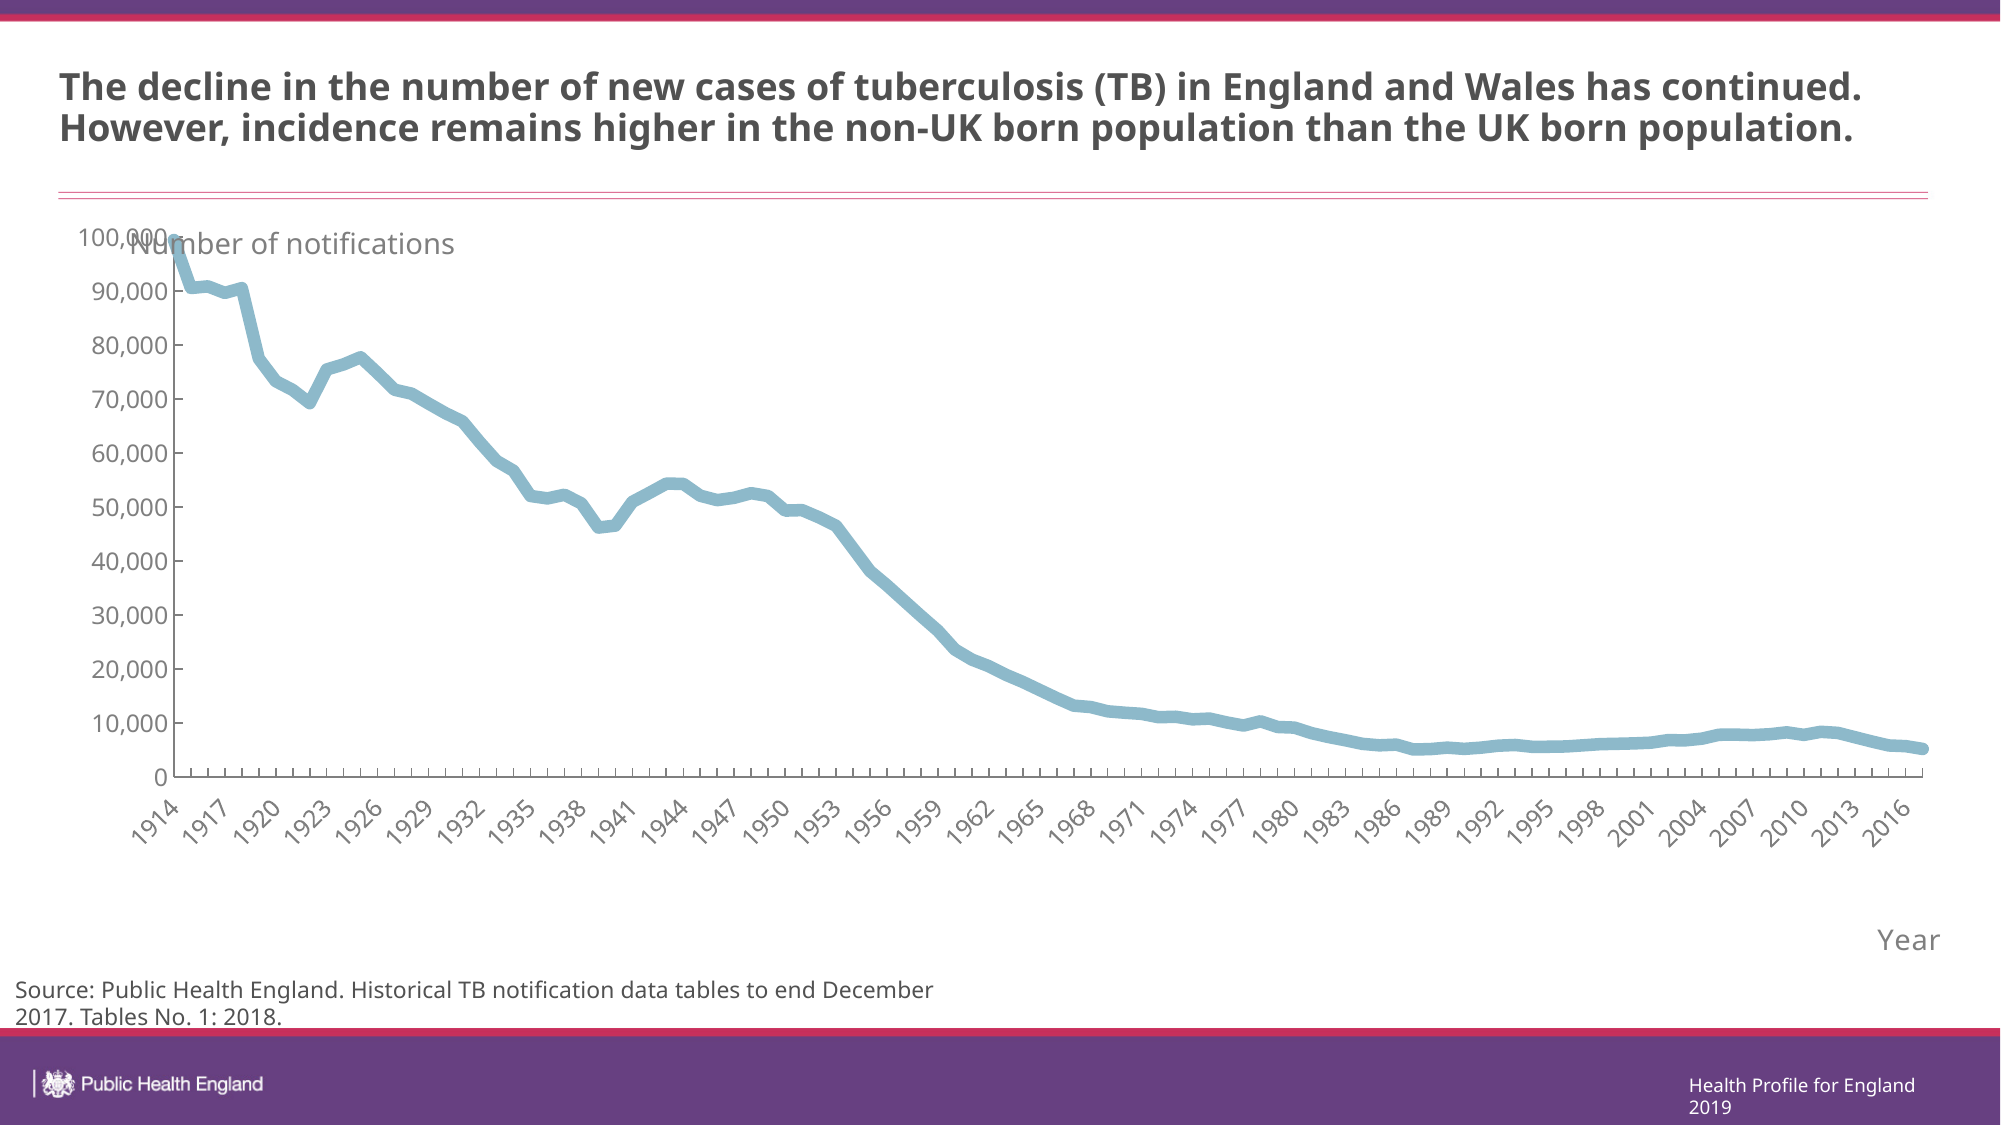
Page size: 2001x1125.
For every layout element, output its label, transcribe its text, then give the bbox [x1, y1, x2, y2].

text_box Health Profile for England 2019 [1673, 1065, 1978, 1105]
text_box Number of notifications [114, 217, 473, 284]
text_box Source: Public Health England. Historical TB notification data tables to end December 2017. Tables No. 1: 2018. [0, 967, 1000, 1039]
chart [38, 205, 1962, 968]
title The decline in the number of new cases of tuberculosis (TB) in England and Wales has continued. However, incidence remains higher in the non-UK born population than the UK born population. [43, 32, 1962, 186]
